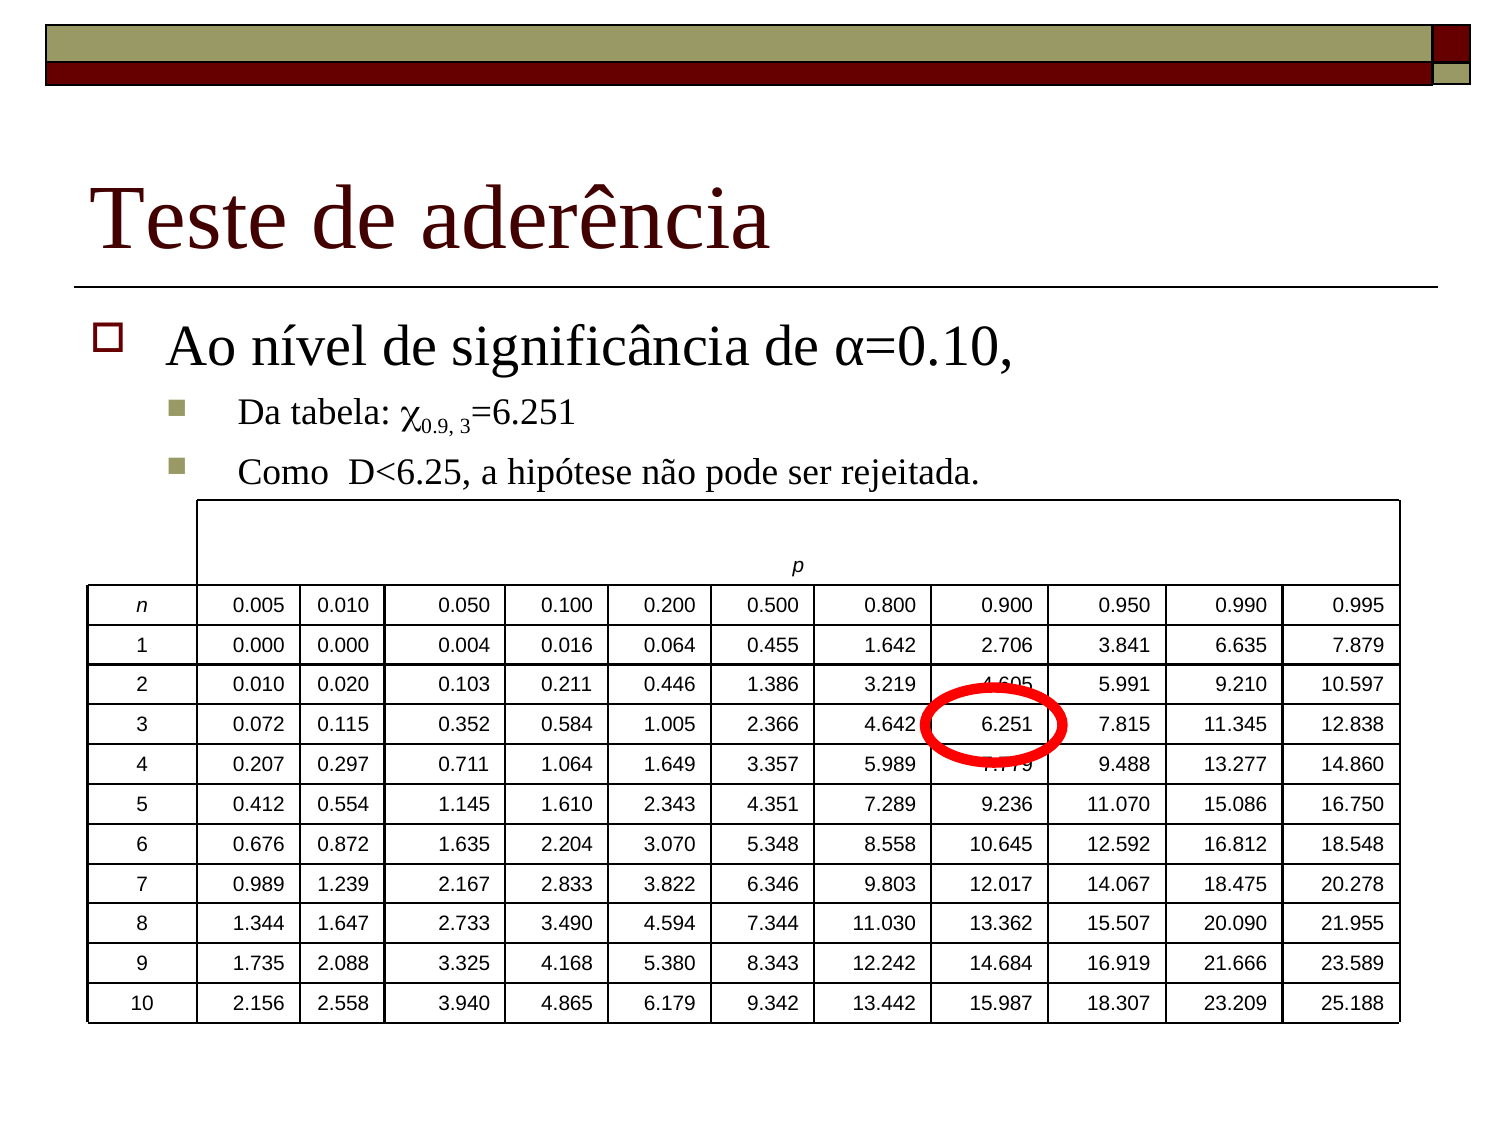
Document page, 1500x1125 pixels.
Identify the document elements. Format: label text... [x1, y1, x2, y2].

text_box 8.343 [712, 944, 813, 982]
text_box 7.815 [1061, 705, 1165, 743]
text_box 0.016 [506, 626, 607, 663]
text_box 1.649 [609, 745, 710, 783]
text_box 25.188 [1284, 984, 1400, 1023]
text_box 16.750 [1284, 785, 1399, 823]
text_box 9.236 [932, 785, 1047, 823]
text_box 15.987 [932, 984, 1047, 1022]
text_box 21.666 [1167, 944, 1281, 982]
text_box 7.344 [712, 904, 813, 942]
text_box 14.067 [1049, 865, 1165, 902]
text_box 18.475 [1167, 865, 1281, 902]
text_box 1.239 [301, 865, 383, 902]
text_box p [198, 501, 1399, 584]
text_box 11.070 [1049, 785, 1165, 823]
text_box 16.919 [1049, 944, 1165, 982]
text_box 5.989 [815, 745, 930, 783]
text_box 4.642 [815, 705, 927, 743]
text_box 0.990 [1167, 586, 1281, 624]
text_box 11.345 [1167, 705, 1281, 743]
text_box 0.711 [386, 745, 504, 783]
text_box 3 [89, 705, 196, 743]
text_box 6 [89, 825, 196, 863]
text_box 3.325 [386, 944, 504, 982]
text_box 8 [89, 904, 196, 942]
text_box 1.735 [198, 944, 299, 982]
text_box 0.064 [609, 626, 710, 663]
text_box 0.100 [506, 586, 607, 624]
text_box 10 [89, 984, 196, 1022]
text_box 0.455 [712, 626, 813, 663]
text_box 10.597 [1284, 666, 1399, 703]
text_box 12.592 [1049, 825, 1165, 863]
text_box 9.488 [1049, 745, 1165, 783]
text_box 14.860 [1284, 745, 1399, 783]
text_box 2.204 [506, 825, 607, 863]
text_box 3.070 [609, 825, 710, 863]
text_box 9.210 [1167, 666, 1281, 703]
text_box n [89, 586, 196, 624]
text_box 20.278 [1284, 865, 1399, 902]
text_box 0.872 [301, 825, 383, 863]
text_box 2.156 [198, 984, 299, 1022]
text_box 9.803 [815, 865, 930, 902]
text_box 0.446 [609, 666, 710, 703]
text_box 2.558 [301, 984, 383, 1022]
text_box 0.010 [301, 586, 383, 624]
text_box 13.362 [932, 904, 1047, 942]
text_box 1.647 [301, 904, 383, 942]
text_box 3.490 [506, 904, 607, 942]
text_box 2.733 [386, 904, 504, 942]
text_box 5.348 [712, 825, 813, 863]
text_box 12.242 [815, 944, 930, 982]
text_box 4.168 [506, 944, 607, 982]
text_box 3.219 [815, 666, 930, 703]
text_box 11.030 [815, 904, 930, 942]
text_box 0.995 [1284, 586, 1399, 624]
text_box 0.010 [198, 666, 299, 703]
text_box 18.548 [1284, 825, 1399, 863]
text_box 5 [89, 785, 196, 823]
text_box 13.277 [1167, 745, 1281, 783]
text_box 0.554 [301, 785, 383, 823]
text_box 3.841 [1049, 626, 1165, 663]
text_box 9.342 [712, 984, 813, 1022]
text_box 0.020 [301, 666, 383, 703]
text_box 9 [89, 944, 196, 982]
text_box 4.605 [950, 693, 1037, 703]
text_box 23.209 [1167, 984, 1281, 1022]
text_box 4.865 [506, 984, 607, 1022]
text_box 0.989 [198, 865, 299, 902]
text_box 16.812 [1167, 825, 1281, 863]
text_box 0.000 [301, 626, 383, 663]
text_box 12.838 [1284, 705, 1399, 743]
text_box 6.251 [932, 705, 1047, 743]
text_box 7.289 [815, 785, 930, 823]
text_box 2.088 [301, 944, 383, 982]
text_box 14.684 [932, 944, 1047, 982]
text_box 0.050 [386, 586, 504, 624]
text_box 2.366 [712, 705, 813, 743]
text_box 21.955 [1284, 904, 1399, 942]
text_box 2.833 [506, 865, 607, 902]
text_box 7.879 [1284, 626, 1399, 663]
text_box 15.086 [1167, 785, 1281, 823]
text_box 0.412 [198, 785, 299, 823]
text_box 7.779 [946, 745, 1041, 757]
text_box 18.307 [1049, 984, 1165, 1022]
text_box 0.352 [386, 705, 504, 743]
text_box 0.211 [506, 666, 607, 703]
text_box 0.297 [301, 745, 383, 783]
text_box 1.005 [609, 705, 710, 743]
text_box 4.605 [932, 666, 1047, 700]
text_box 0.500 [712, 586, 813, 624]
text_box 0.200 [609, 586, 710, 624]
text_box 2.706 [932, 626, 1047, 663]
text_box 7.815 [1049, 711, 1057, 739]
title Teste de aderência [75, 87, 1426, 275]
text_box 6.346 [712, 865, 813, 902]
text_box 5.991 [1049, 666, 1165, 703]
text_box 1.386 [712, 666, 813, 703]
text_box 8.558 [815, 825, 930, 863]
text_box 1.642 [815, 626, 930, 663]
text_box 13.442 [815, 984, 930, 1022]
text_box 0.676 [198, 825, 299, 863]
text_box 0.000 [198, 626, 299, 663]
text_box 1.064 [506, 745, 607, 783]
text_box 1.344 [198, 904, 299, 942]
text_box 1.145 [386, 785, 504, 823]
text_box 0.103 [386, 666, 504, 703]
text_box 0.115 [301, 705, 383, 743]
text_box 4 [89, 745, 196, 783]
text_box 2.167 [386, 865, 504, 902]
text_box 15.507 [1049, 904, 1165, 942]
text_box 23.589 [1284, 944, 1399, 982]
list Ao nível de significância de α=0.10, Da tabela: 0.9, 3=6.251 Como D<6.25, a hipótese não pode ser rejeitada. [74, 299, 1450, 1006]
text_box 0.584 [506, 705, 607, 743]
text_box 0.004 [386, 626, 504, 663]
text_box 2 [89, 666, 196, 703]
text_box 7.779 [932, 750, 1047, 783]
text_box 6.635 [1167, 626, 1281, 663]
text_box 0.900 [932, 586, 1047, 624]
text_box 6.179 [609, 984, 710, 1022]
text_box 0.800 [815, 586, 930, 624]
text_box 5.380 [609, 944, 710, 982]
text_box 3.357 [712, 745, 813, 783]
text_box 1 [89, 626, 196, 663]
text_box 3.822 [609, 865, 710, 902]
text_box 7 [89, 865, 196, 902]
text_box 0.950 [1049, 586, 1165, 624]
text_box 12.017 [932, 865, 1047, 902]
text_box 1.635 [386, 825, 504, 863]
text_box 4.351 [712, 785, 813, 823]
text_box 1.610 [506, 785, 607, 823]
text_box 3.940 [386, 984, 504, 1022]
text_box 2.343 [609, 785, 710, 823]
text_box 0.005 [198, 586, 299, 624]
text_box 10.645 [932, 825, 1047, 863]
text_box 0.072 [198, 705, 299, 743]
text_box 4.594 [609, 904, 710, 942]
text_box 20.090 [1167, 904, 1281, 942]
text_box 0.207 [198, 745, 299, 783]
